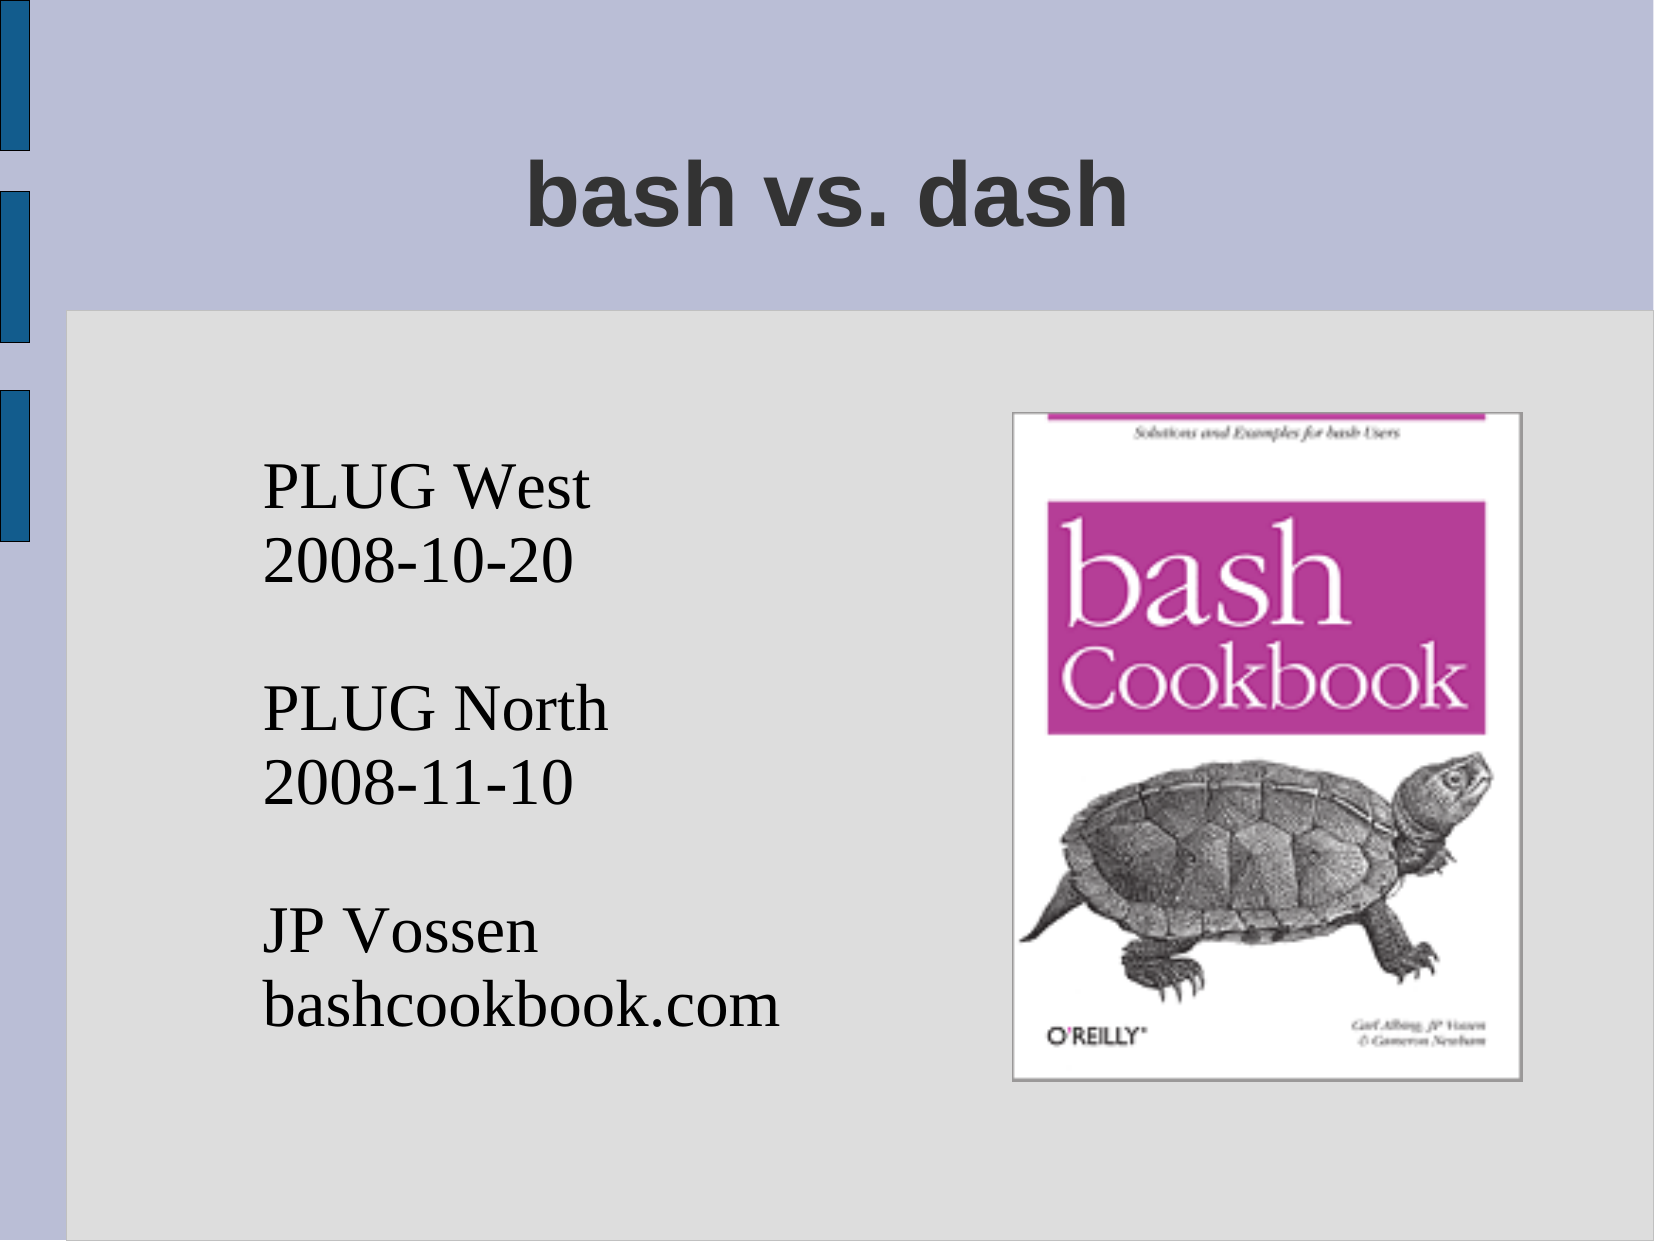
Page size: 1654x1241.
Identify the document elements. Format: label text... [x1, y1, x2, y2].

subtitle PLUG West 2008-10-20 PLUG North 2008-11-10 JP Vossen bashcookbook.com [262, 361, 925, 1129]
title bash vs. dash [121, 98, 1534, 291]
picture [1012, 412, 1523, 1082]
